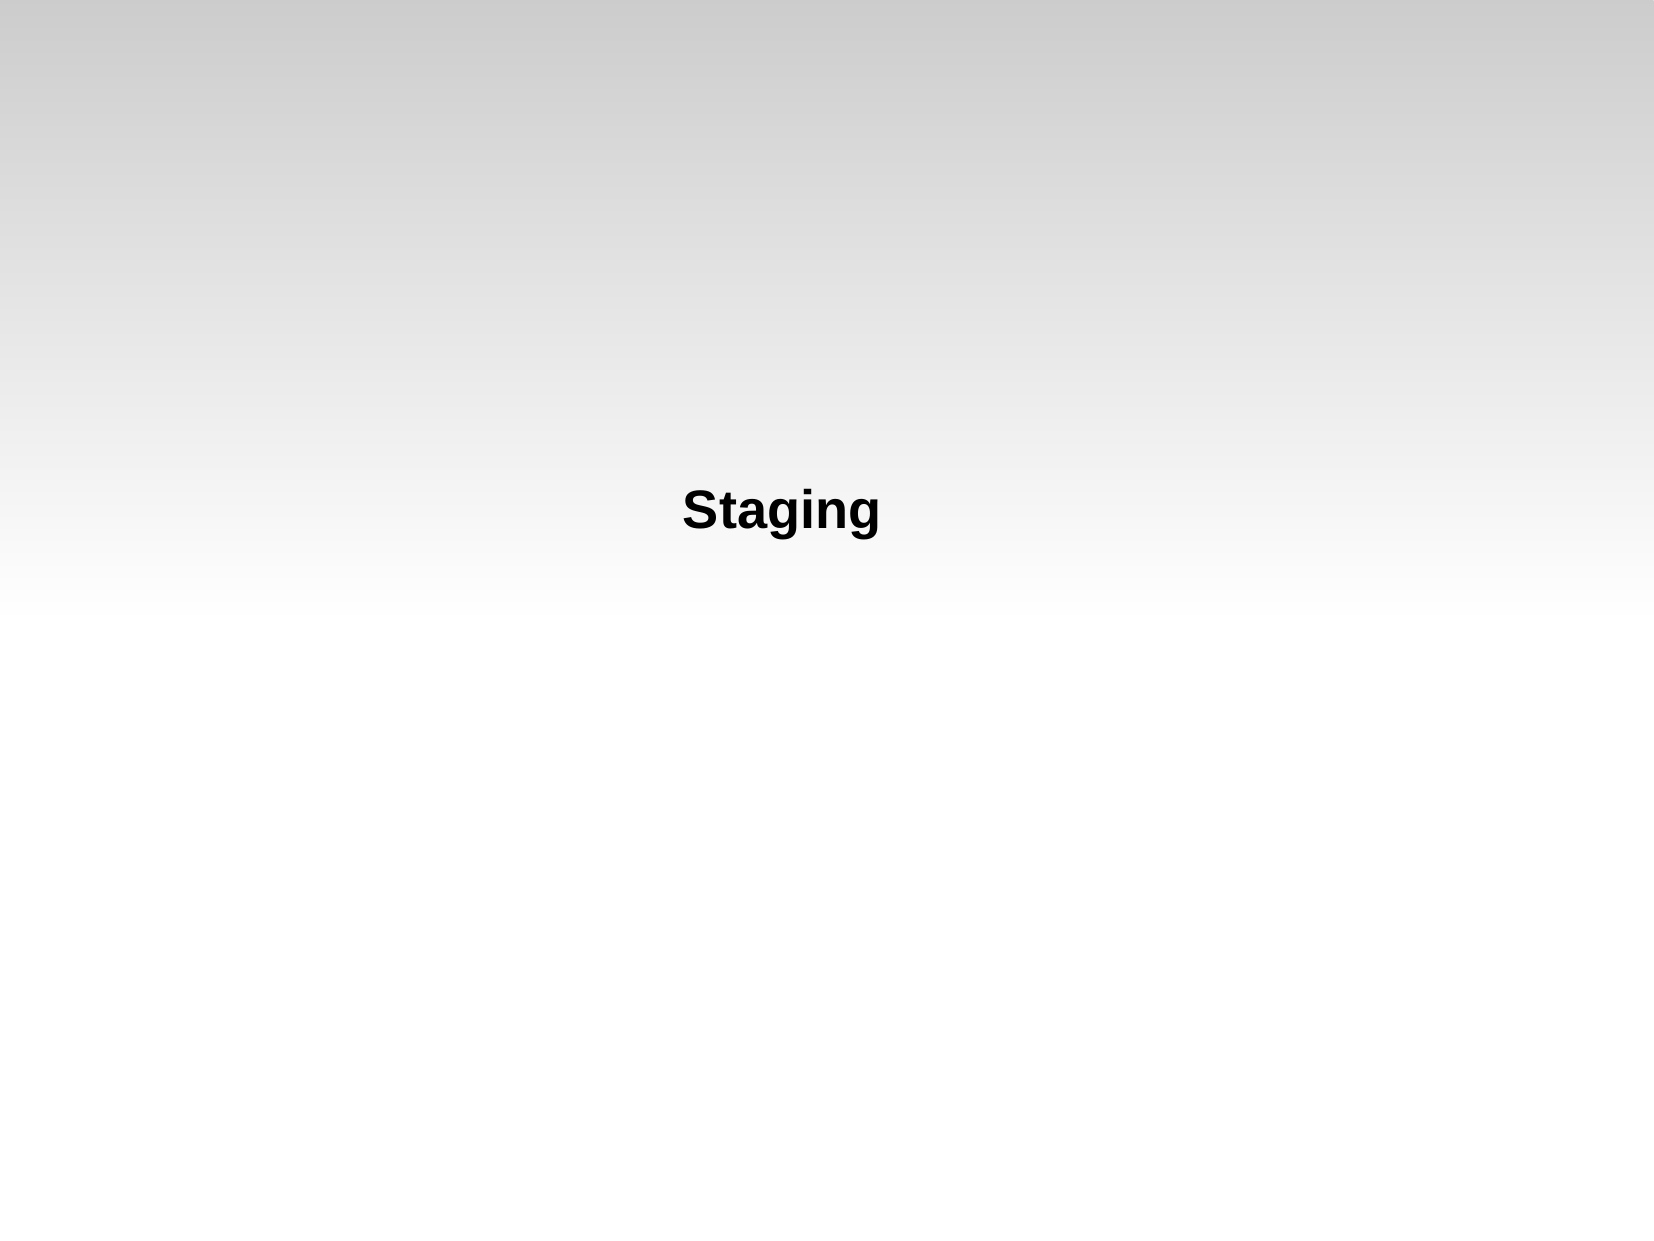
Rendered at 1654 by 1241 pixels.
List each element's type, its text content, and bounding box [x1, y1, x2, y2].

text_box Staging [236, 472, 1329, 562]
